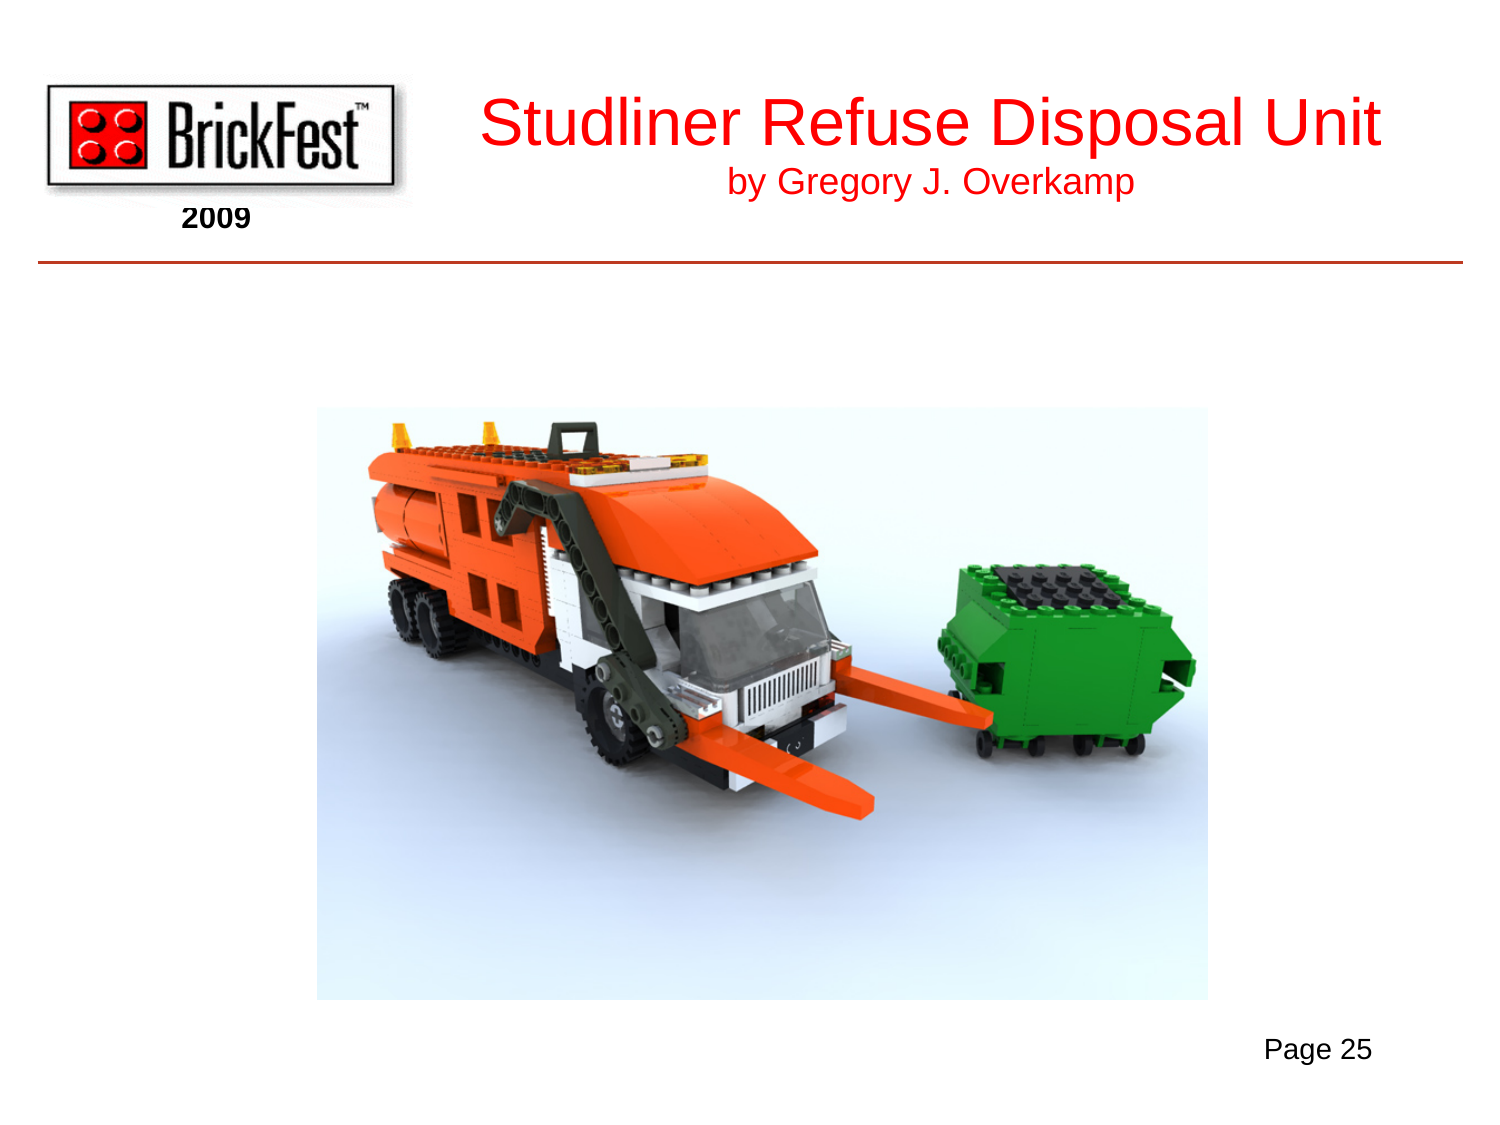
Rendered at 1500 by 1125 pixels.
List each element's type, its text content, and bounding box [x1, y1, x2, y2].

picture [317, 287, 1208, 1000]
picture [35, 74, 412, 208]
title Studliner Refuse Disposal Unit by Gregory J. Overkamp [412, 49, 1450, 238]
